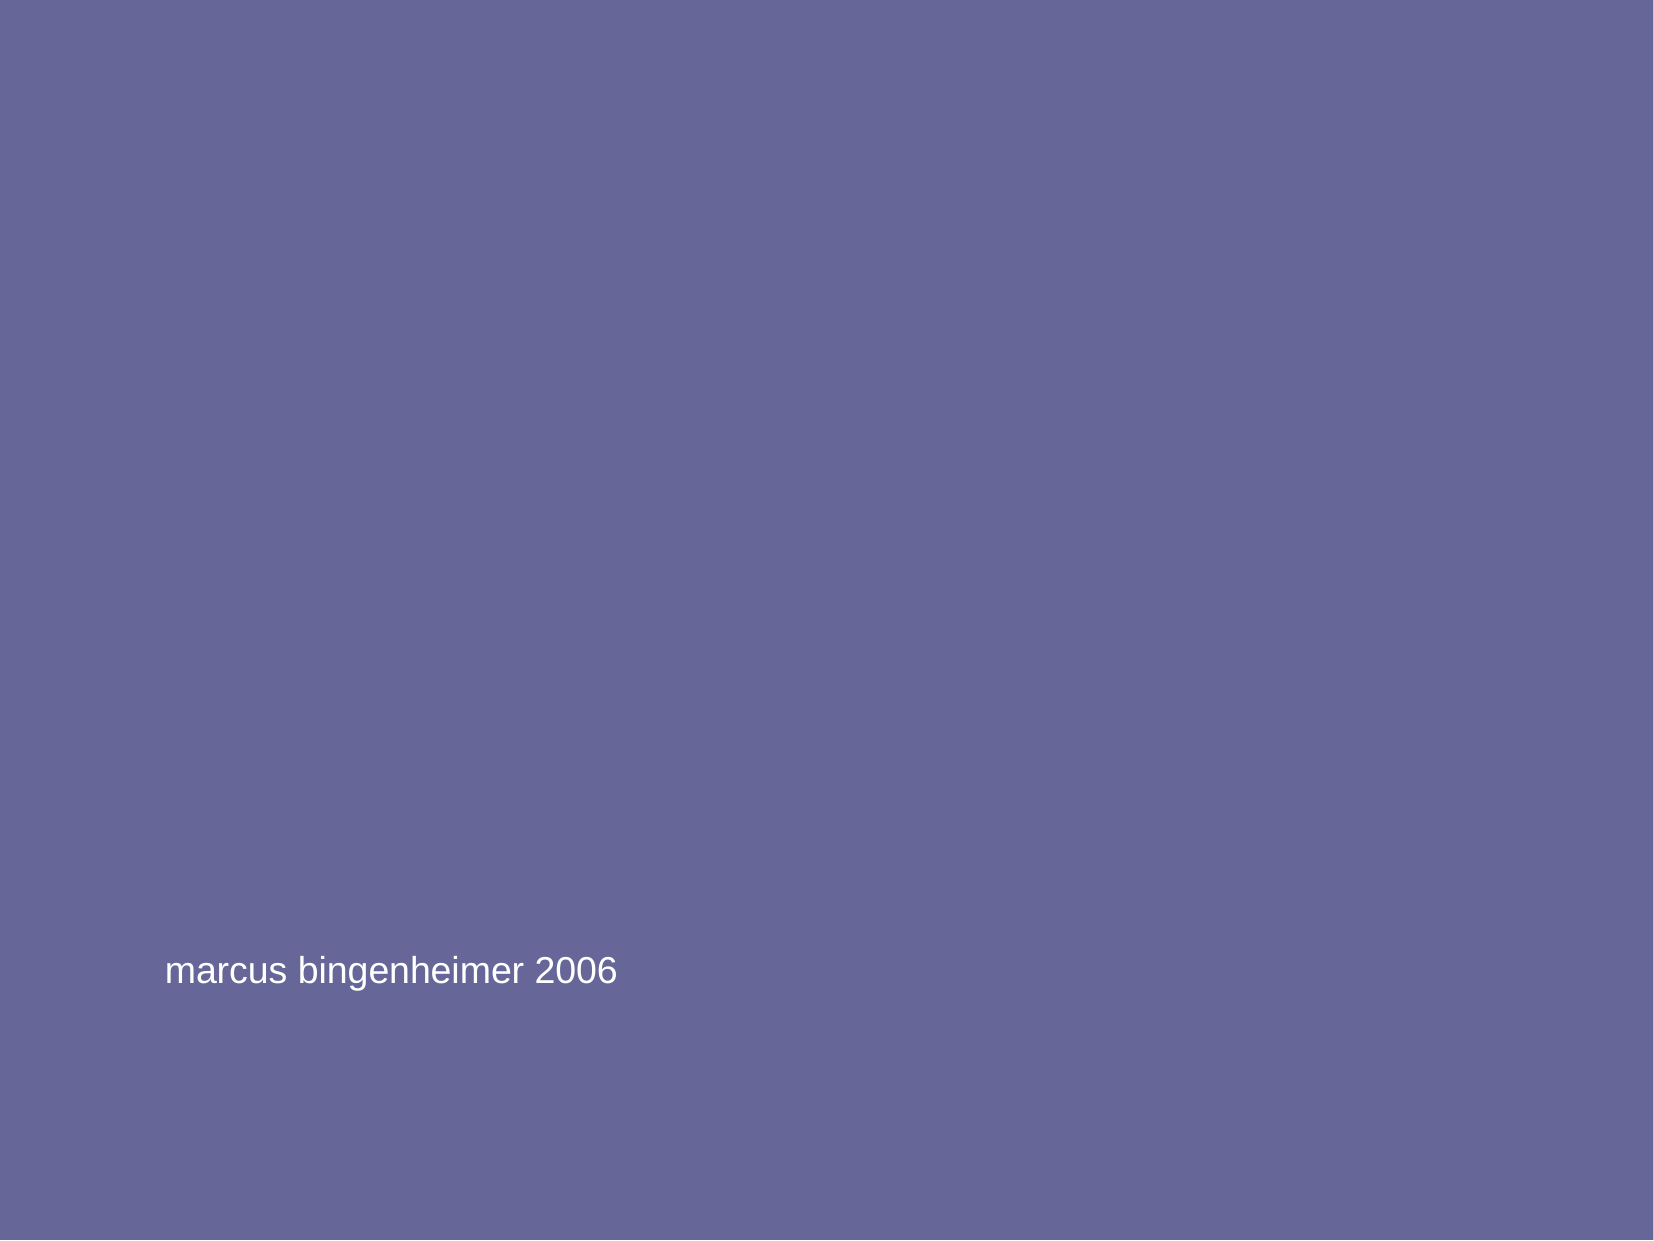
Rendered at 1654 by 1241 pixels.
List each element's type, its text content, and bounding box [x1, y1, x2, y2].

text_box marcus bingenheimer 2006 [150, 900, 1501, 1002]
